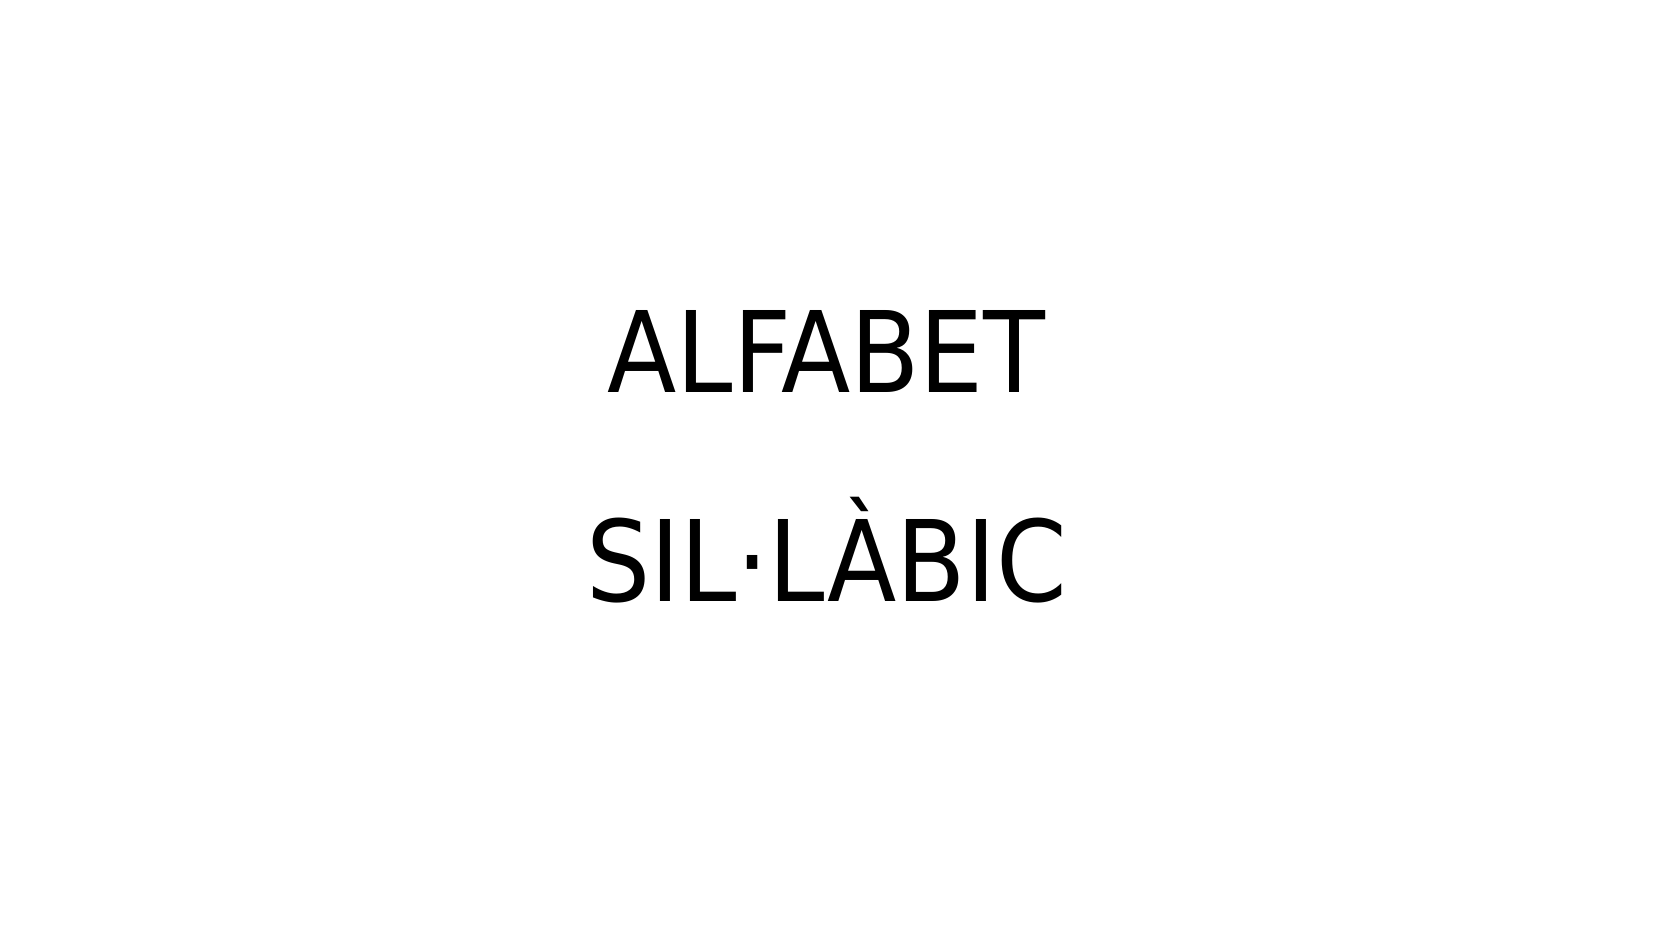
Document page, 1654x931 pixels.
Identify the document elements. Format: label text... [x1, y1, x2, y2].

text_box ALFABET SIL·LÀBIC [0, 0, 1654, 916]
